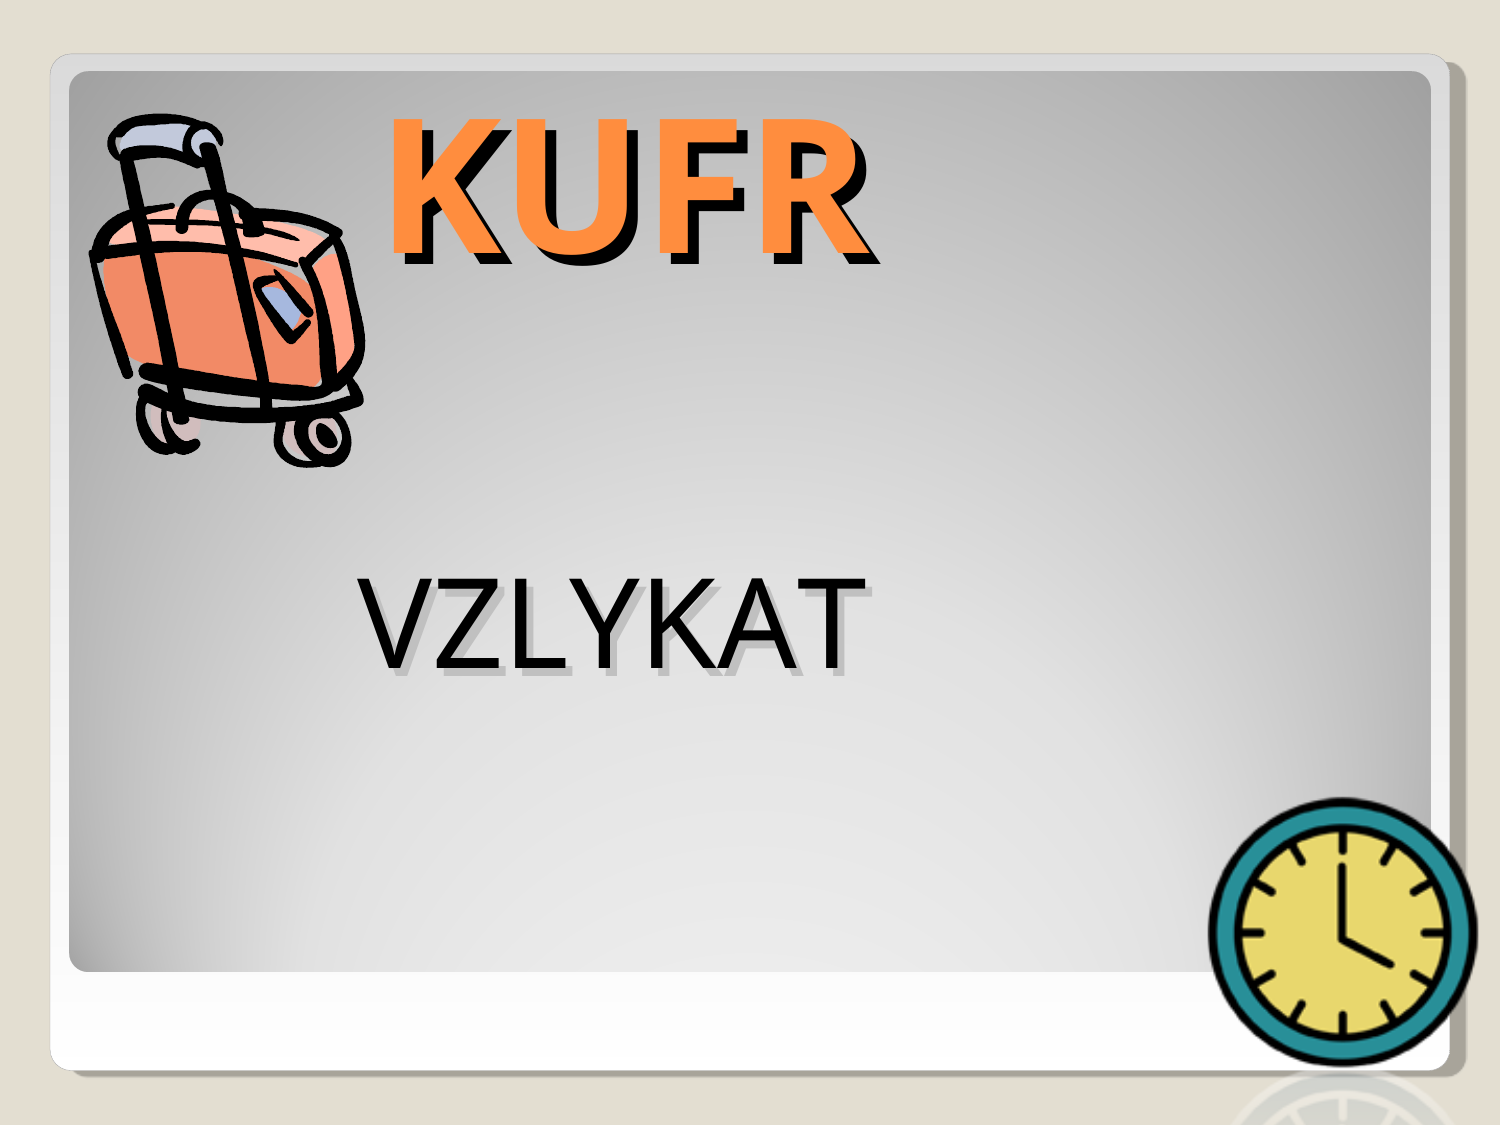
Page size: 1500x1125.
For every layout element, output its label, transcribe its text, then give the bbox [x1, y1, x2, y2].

picture [69, 71, 1500, 1125]
text_box VZLYKAT [107, 536, 1117, 780]
text_box KUFR [362, 54, 1379, 362]
